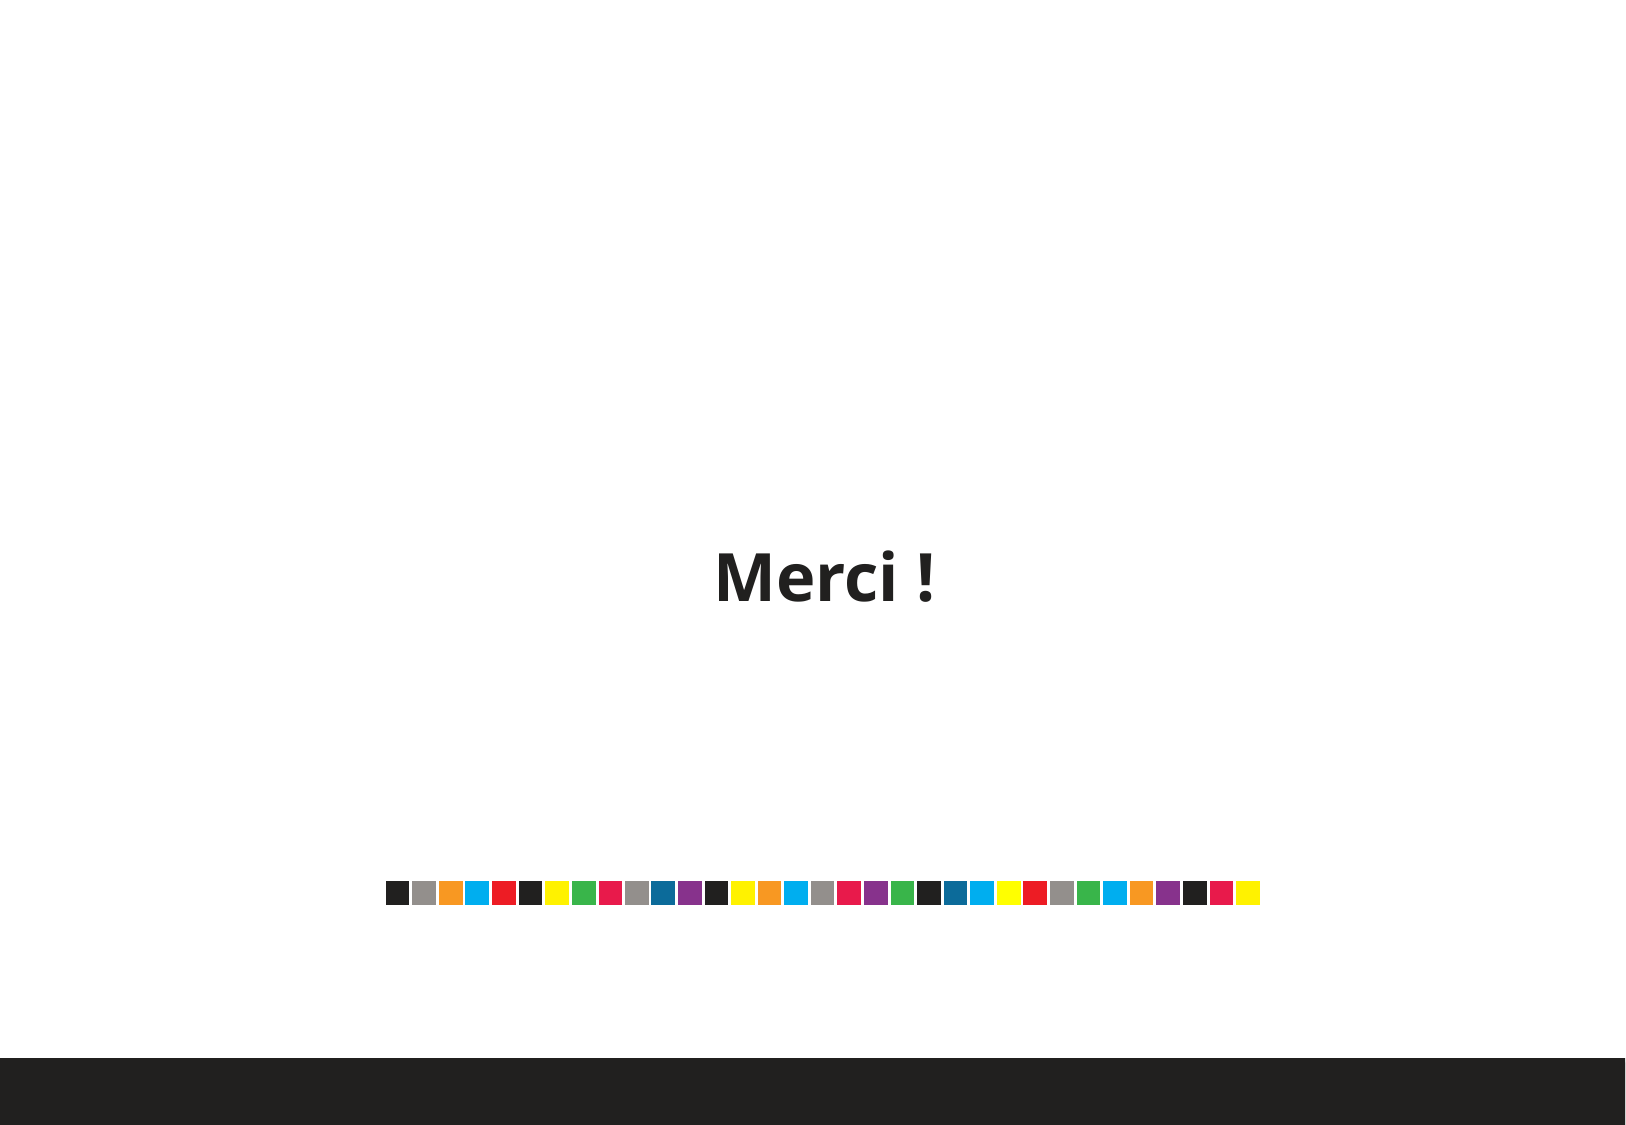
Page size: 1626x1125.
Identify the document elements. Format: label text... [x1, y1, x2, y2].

title Merci ! [387, 527, 1262, 740]
